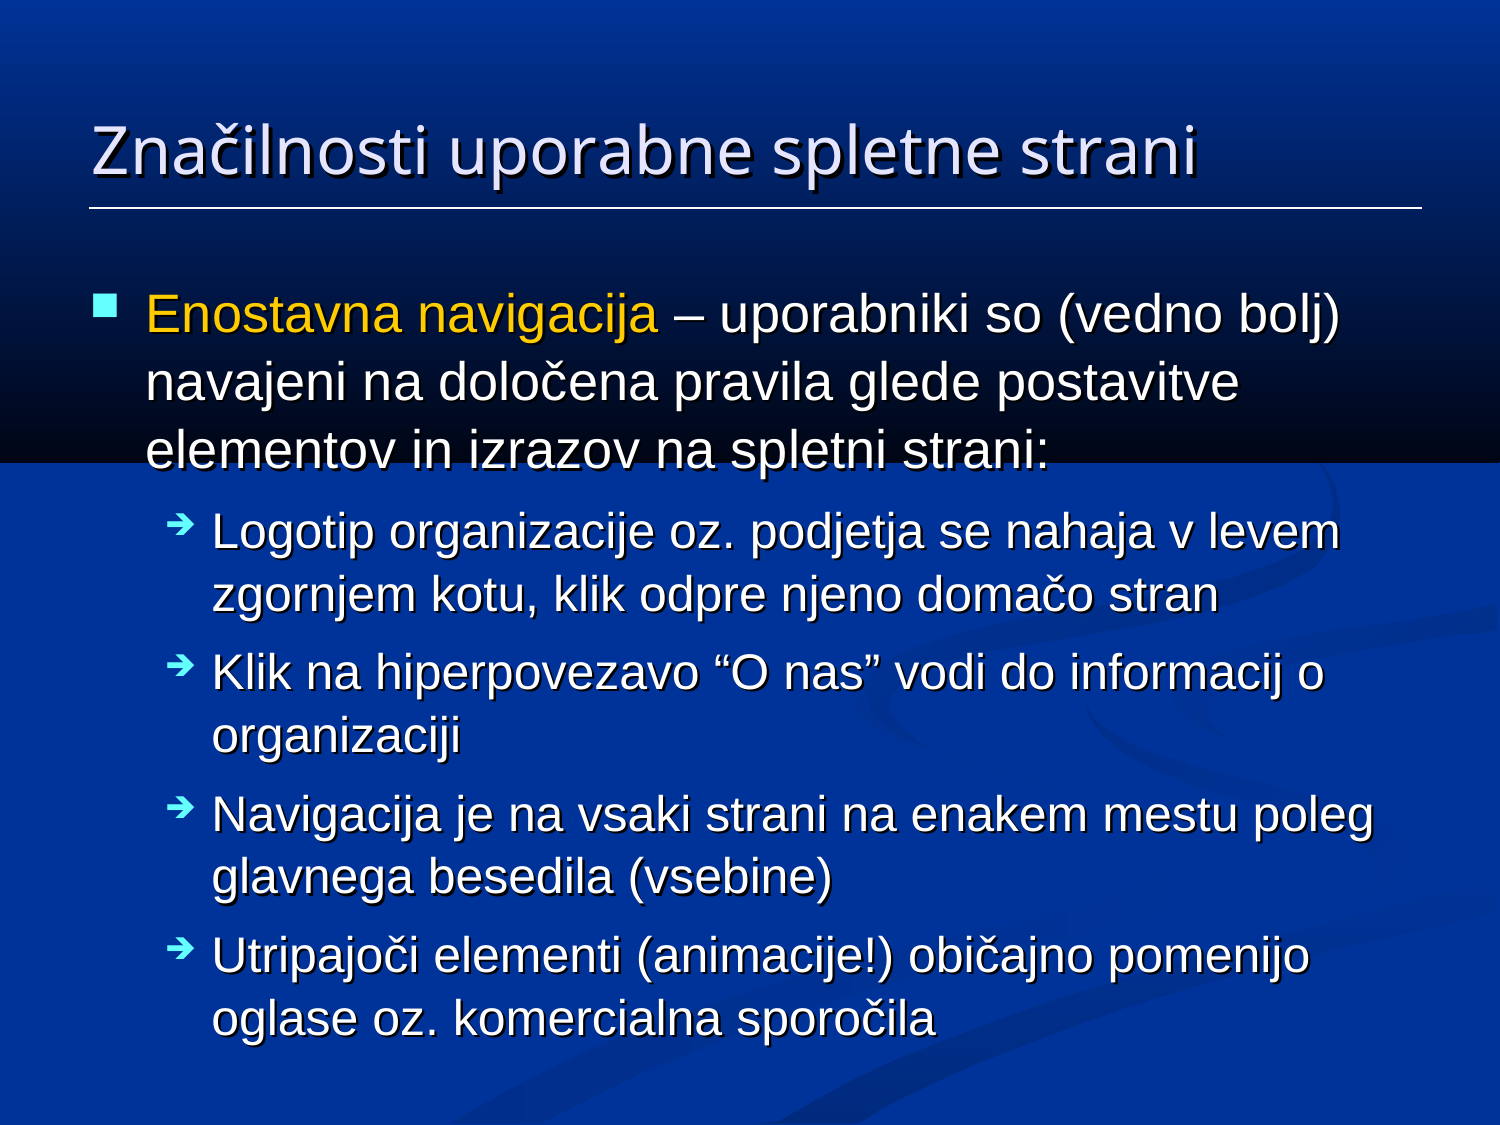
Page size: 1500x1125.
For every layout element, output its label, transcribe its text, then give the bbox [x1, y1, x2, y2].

text_box Enostavna navigacija – uporabniki so (vedno bolj) navajeni na določena pravila glede postavitve elementov in izrazov na spletni strani: Logotip organizacije oz. podjetja se nahaja v levem zgornjem kotu, klik odpre njeno domačo stran Klik na hiperpovezavo “O nas” vodi do informacij o organizaciji Navigacija je na vsaki strani na enakem mestu poleg glavnega besedila (vsebine) Utripajoči elementi (animacije!) običajno pomenijo oglase oz. komercialna sporočila [74, 267, 1459, 1056]
text_box Značilnosti uporabne spletne strani [76, 54, 1352, 243]
